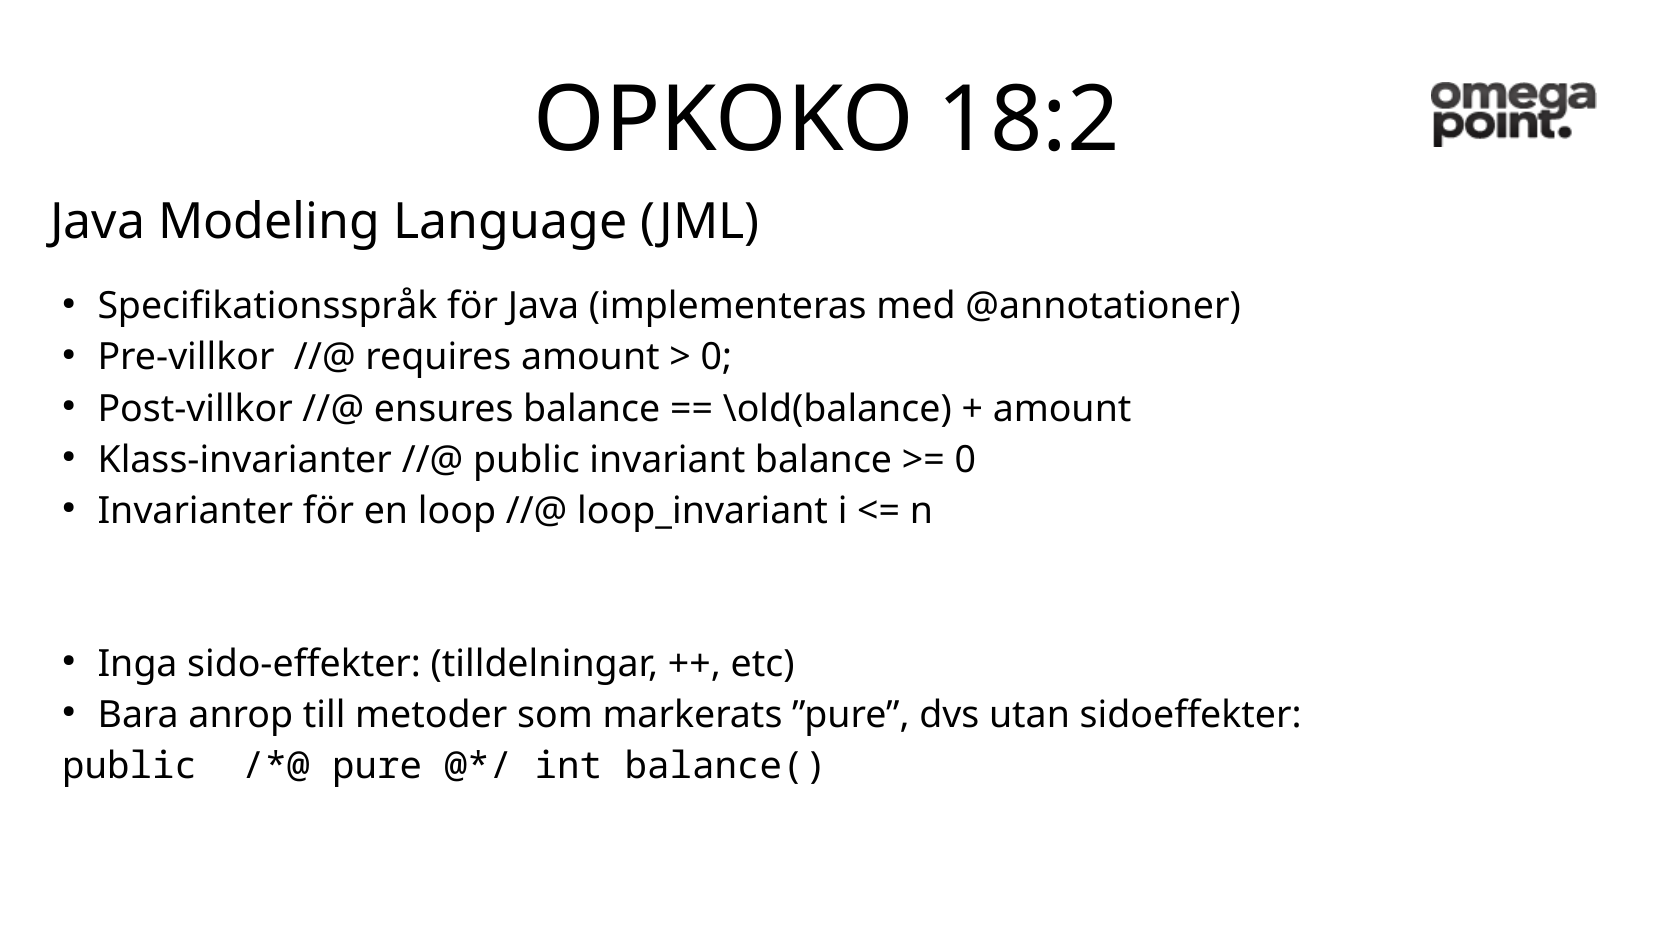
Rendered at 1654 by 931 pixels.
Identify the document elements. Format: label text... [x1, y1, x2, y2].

title OPKOKO 18:2 [82, 37, 1571, 177]
text_box Specifikationsspråk för Java (implementeras med @annotationer) Pre-villkor //@ requires amount > 0; Post-villkor //@ ensures balance == \old(balance) + amount Klass-invarianter //@ public invariant balance >= 0 Invarianter för en loop //@ loop_invariant i <= n Inga sido-effekter: (tilldelningar, ++, etc) Bara anrop till metoder som markerats ”pure”, dvs utan sidoeffekter: public /*@ pure @*/ int balance() [47, 271, 1630, 749]
text_box Java Modeling Language (JML) [35, 177, 1654, 931]
picture [1431, 82, 1597, 147]
